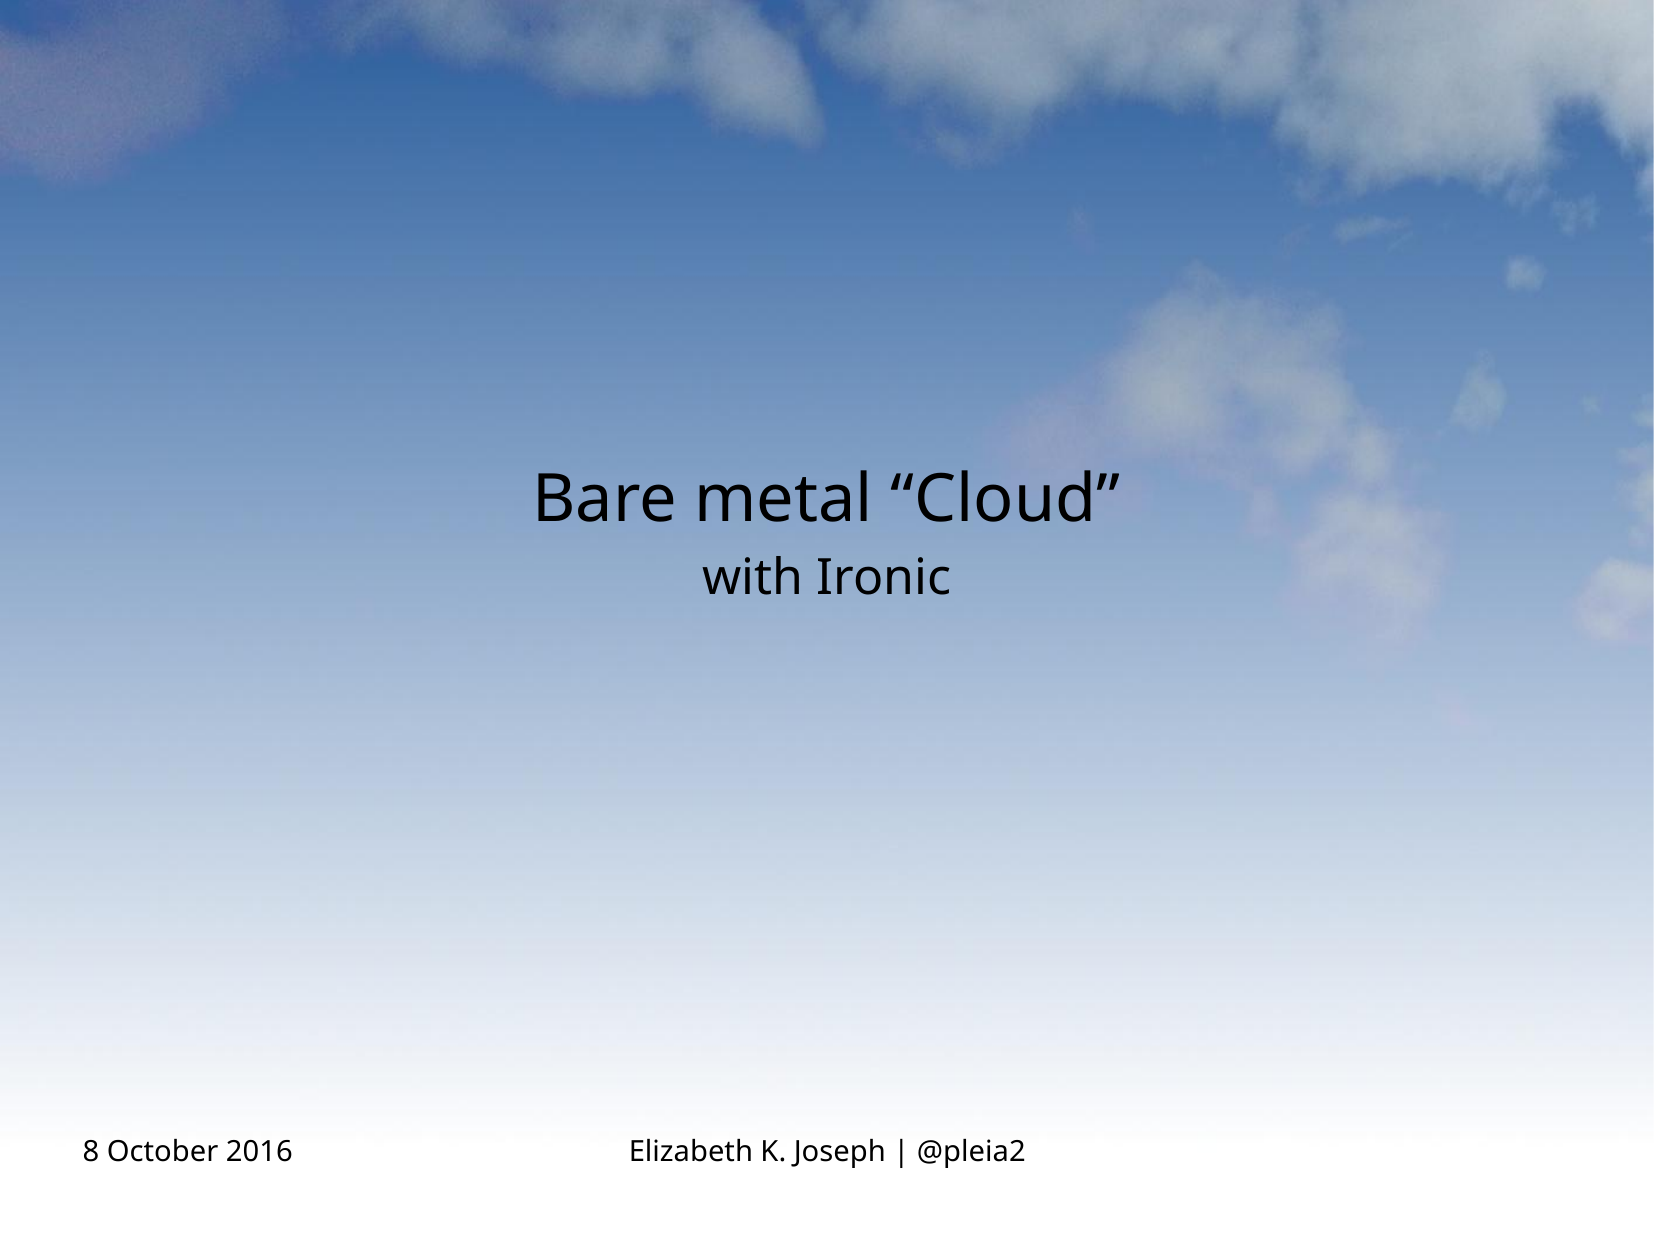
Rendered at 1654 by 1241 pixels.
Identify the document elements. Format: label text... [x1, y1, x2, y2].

picture [0, 0, 1654, 1241]
subtitle Bare metal “Cloud” with Ironic [82, 49, 1571, 1010]
